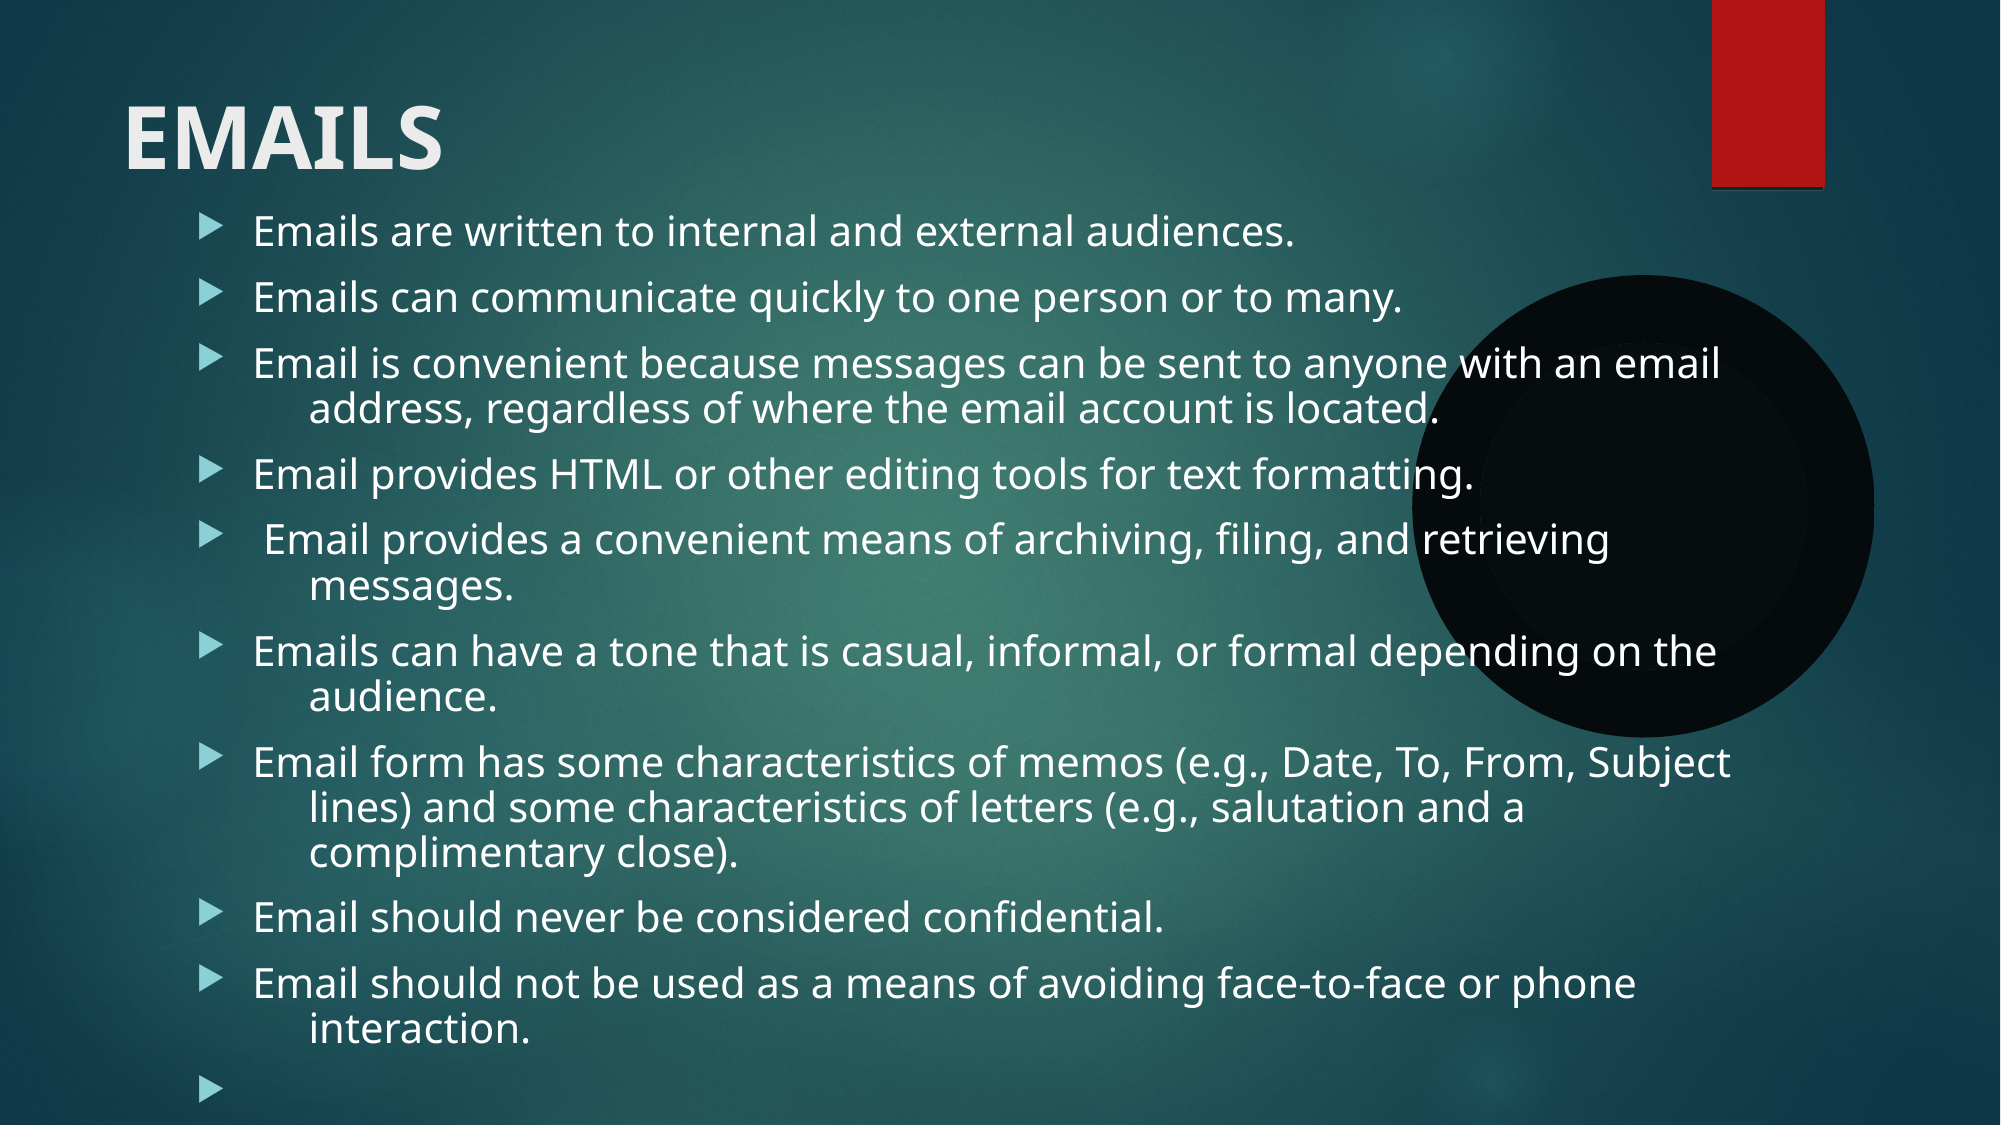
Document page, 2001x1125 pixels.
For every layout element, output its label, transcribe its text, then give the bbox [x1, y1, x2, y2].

title EMAILS [106, 74, 1649, 305]
list Emails are written to internal and external audiences. Emails can communicate quickly to one person or to many. Email is convenient because messages can be sent to anyone with an email address, regardless of where the email account is located. Email provides HTML or other editing tools for text formatting. Email provides a convenient means of archiving, filing, and retrieving messages. Emails can have a tone that is casual, informal, or formal depending on the audience. Email form has some characteristics of memos (e.g., Date, To, From, Subject lines) and some characteristics of letters (e.g., salutation and a complimentary close). Email should never be considered confidential. Email should not be used as a means of avoiding face-to-face or phone interaction. [181, 202, 1758, 1098]
